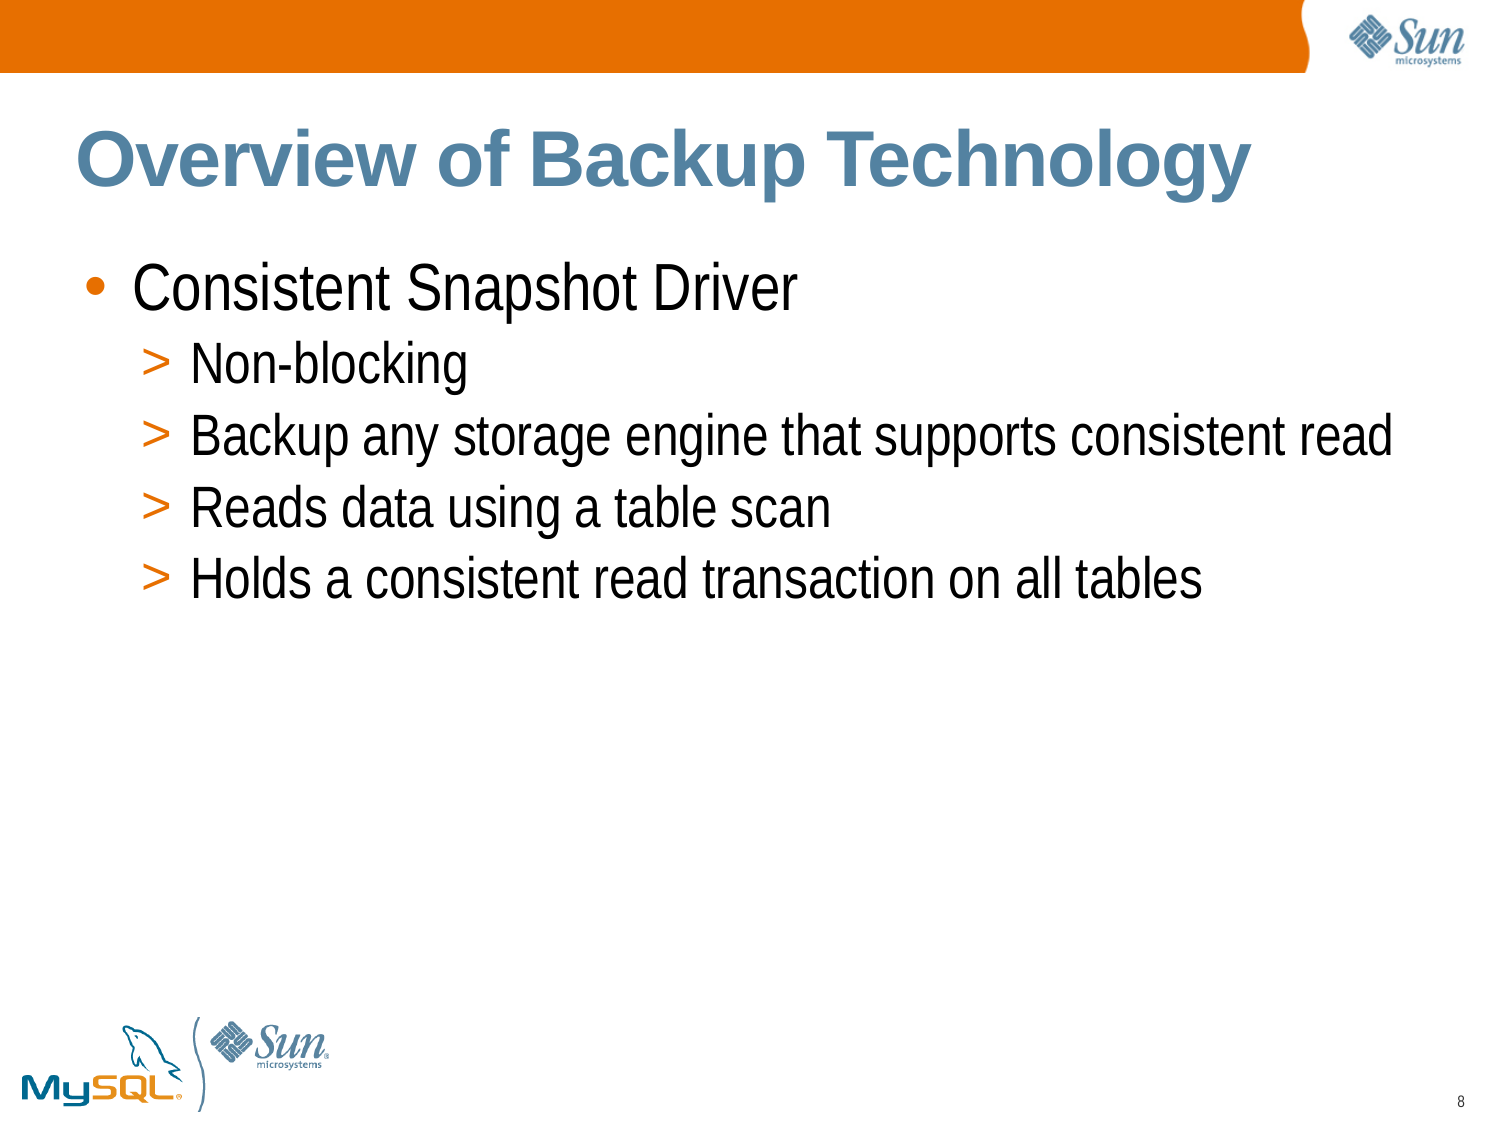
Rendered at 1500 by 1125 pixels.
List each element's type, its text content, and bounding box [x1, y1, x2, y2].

list Consistent Snapshot Driver Non-blocking Backup any storage engine that supports consistent read Reads data using a table scan Holds a consistent read transaction on all tables [64, 258, 1401, 1062]
title Overview of Backup Technology [75, 123, 1437, 227]
picture [0, 0, 1500, 73]
picture [22, 1017, 329, 1112]
